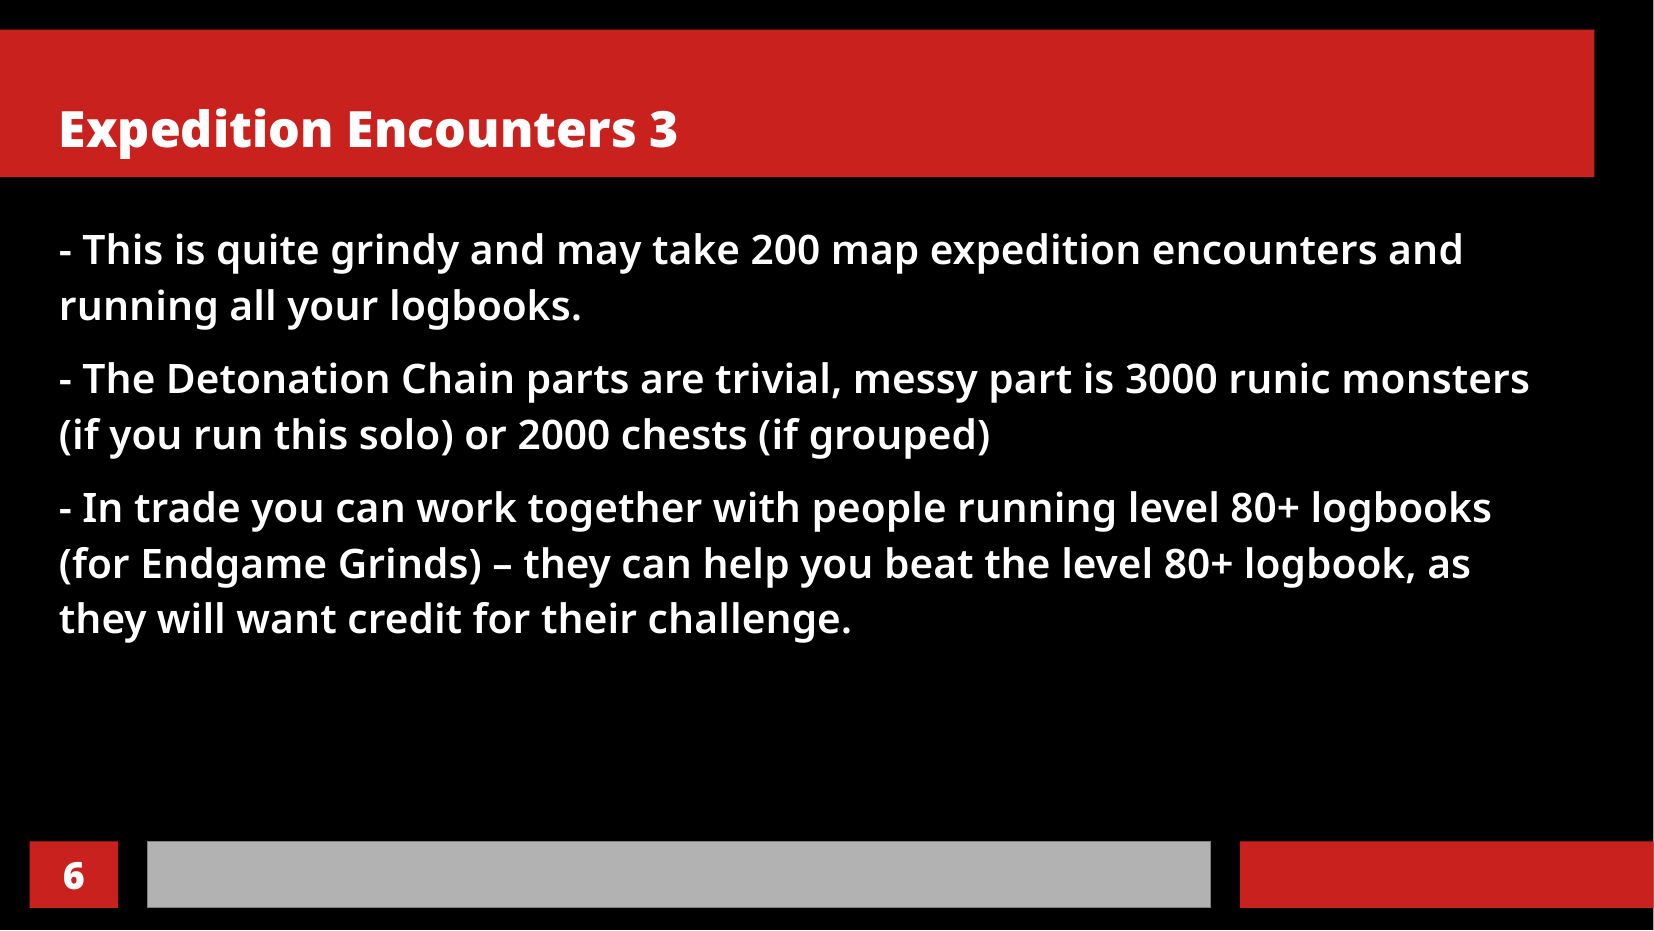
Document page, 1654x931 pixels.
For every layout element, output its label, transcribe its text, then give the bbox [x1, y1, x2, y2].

title Expedition Encounters 3 [59, 44, 1595, 163]
list - This is quite grindy and may take 200 map expedition encounters and running all your logbooks. - The Detonation Chain parts are trivial, messy part is 3000 runic monsters (if you run this solo) or 2000 chests (if grouped) - In trade you can work together with people running level 80+ logbooks (for Endgame Grinds) – they can help you beat the level 80+ logbook, as they will want credit for their challenge. [59, 221, 1565, 798]
